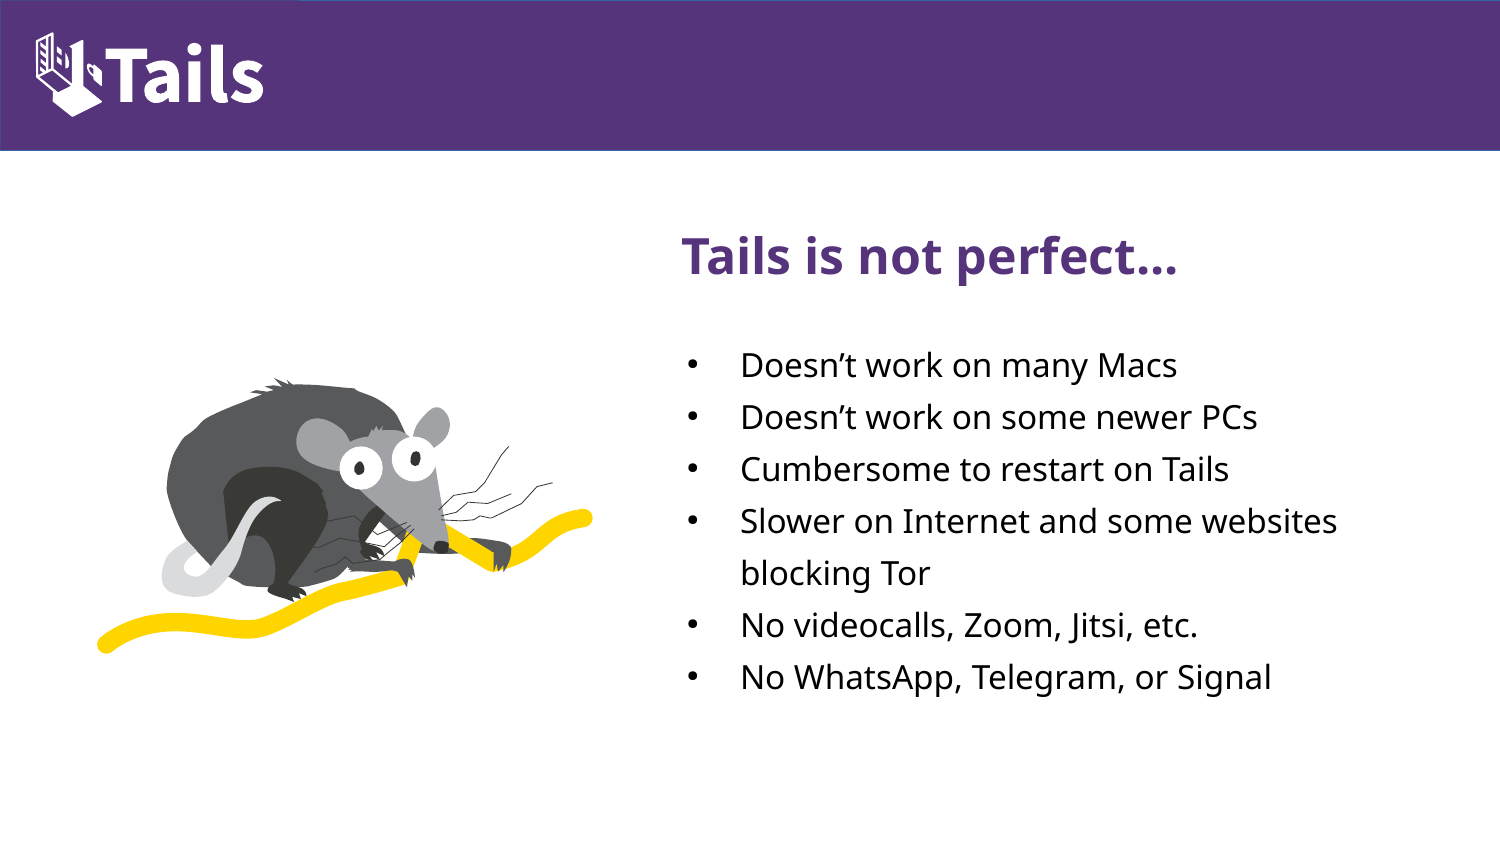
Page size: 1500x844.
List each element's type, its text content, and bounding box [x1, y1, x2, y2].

title Tails is not perfect... [680, 197, 1426, 314]
list Doesn’t work on many Macs Doesn’t work on some newer PCs Cumbersome to restart on Tails Slower on Internet and some websites blocking Tor No videocalls, Zoom, Jitsi, etc. No WhatsApp, Telegram, or Signal [669, 335, 1463, 788]
picture [92, 363, 597, 658]
